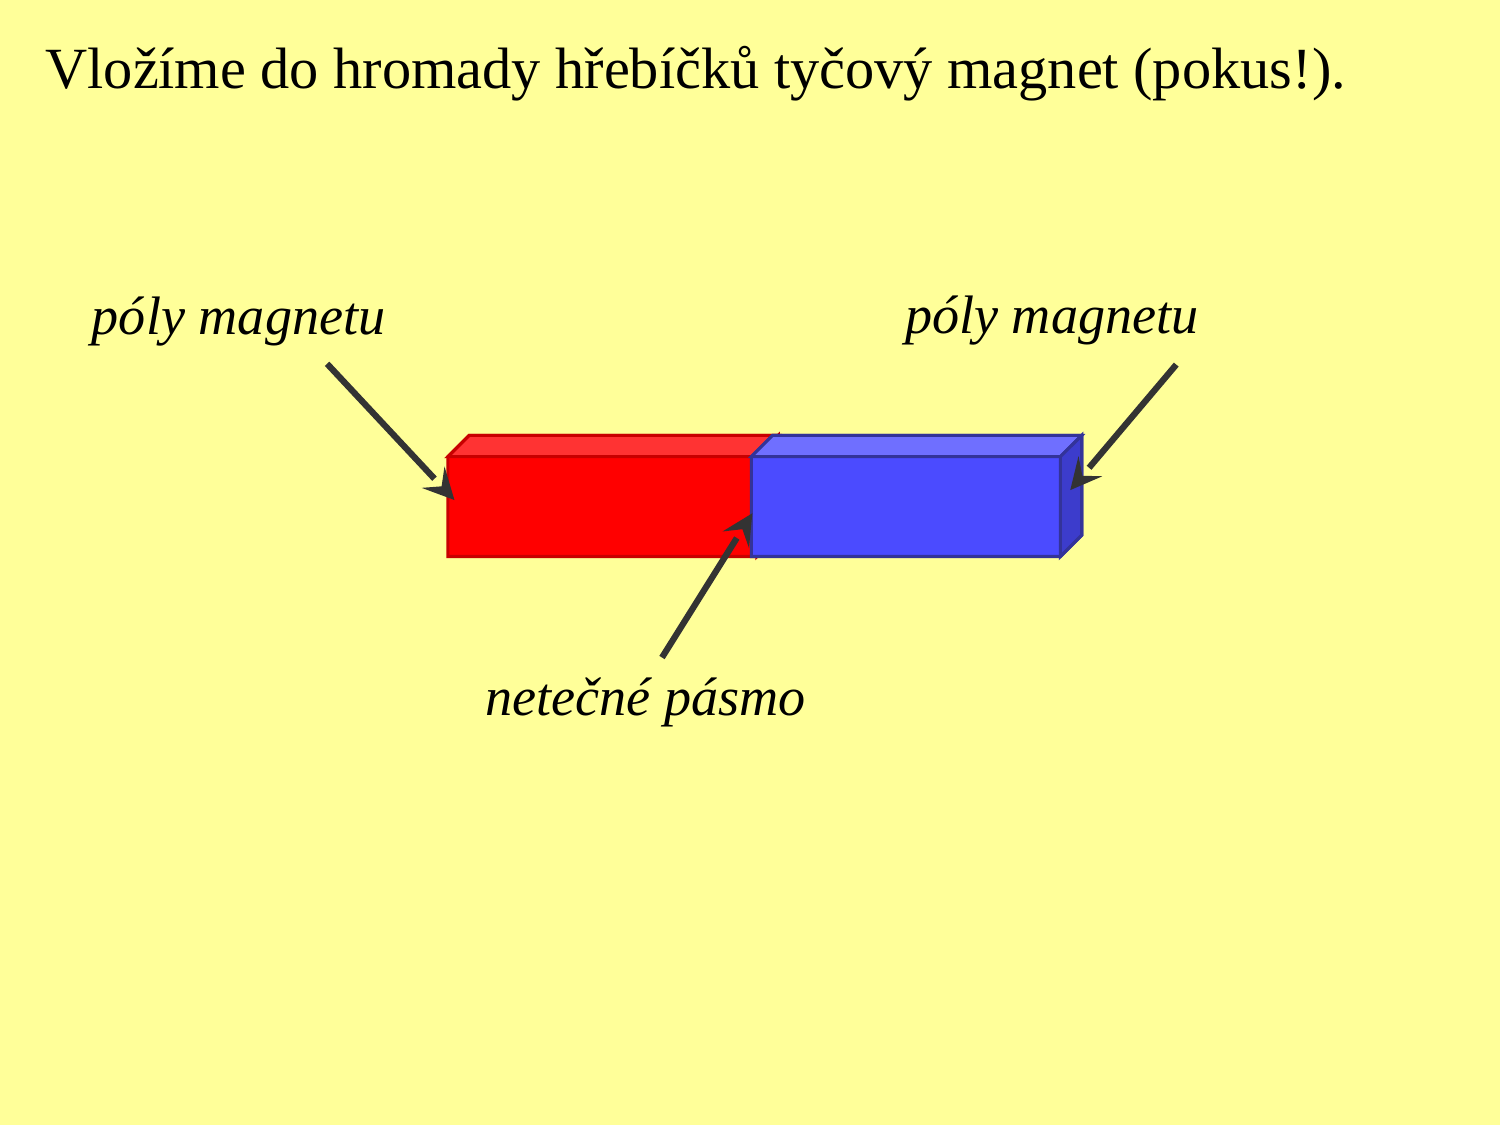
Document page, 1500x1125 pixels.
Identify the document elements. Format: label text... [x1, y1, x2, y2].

text_box póly magnetu [890, 278, 1215, 354]
text_box netečné pásmo [470, 659, 822, 736]
text_box Vložíme do hromady hřebíčků tyčový magnet (pokus!). [30, 29, 1362, 110]
text_box [447, 435, 1082, 557]
text_box póly magnetu [77, 278, 402, 355]
